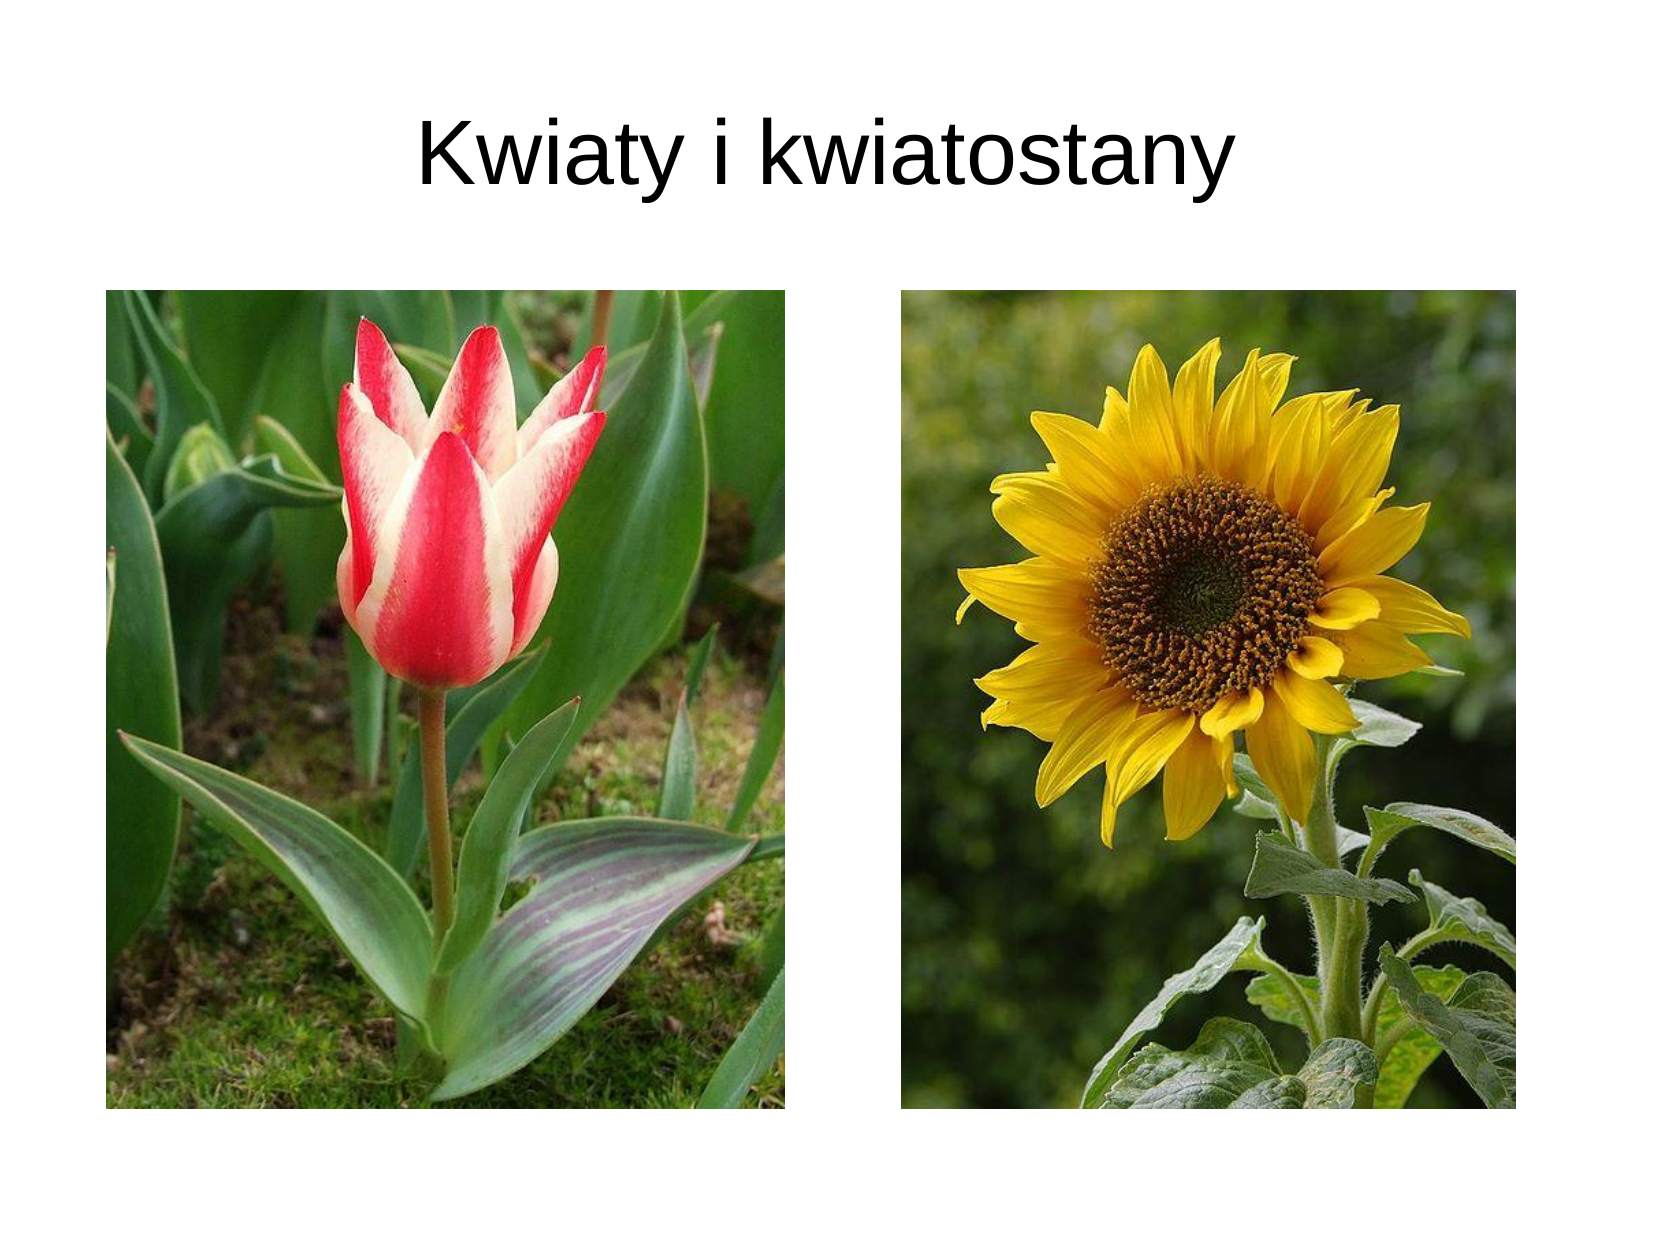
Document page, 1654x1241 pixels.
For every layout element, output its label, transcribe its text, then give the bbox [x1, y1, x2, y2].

picture [106, 290, 785, 1109]
picture [901, 290, 1516, 1109]
title Kwiaty i kwiatostany [82, 49, 1571, 257]
